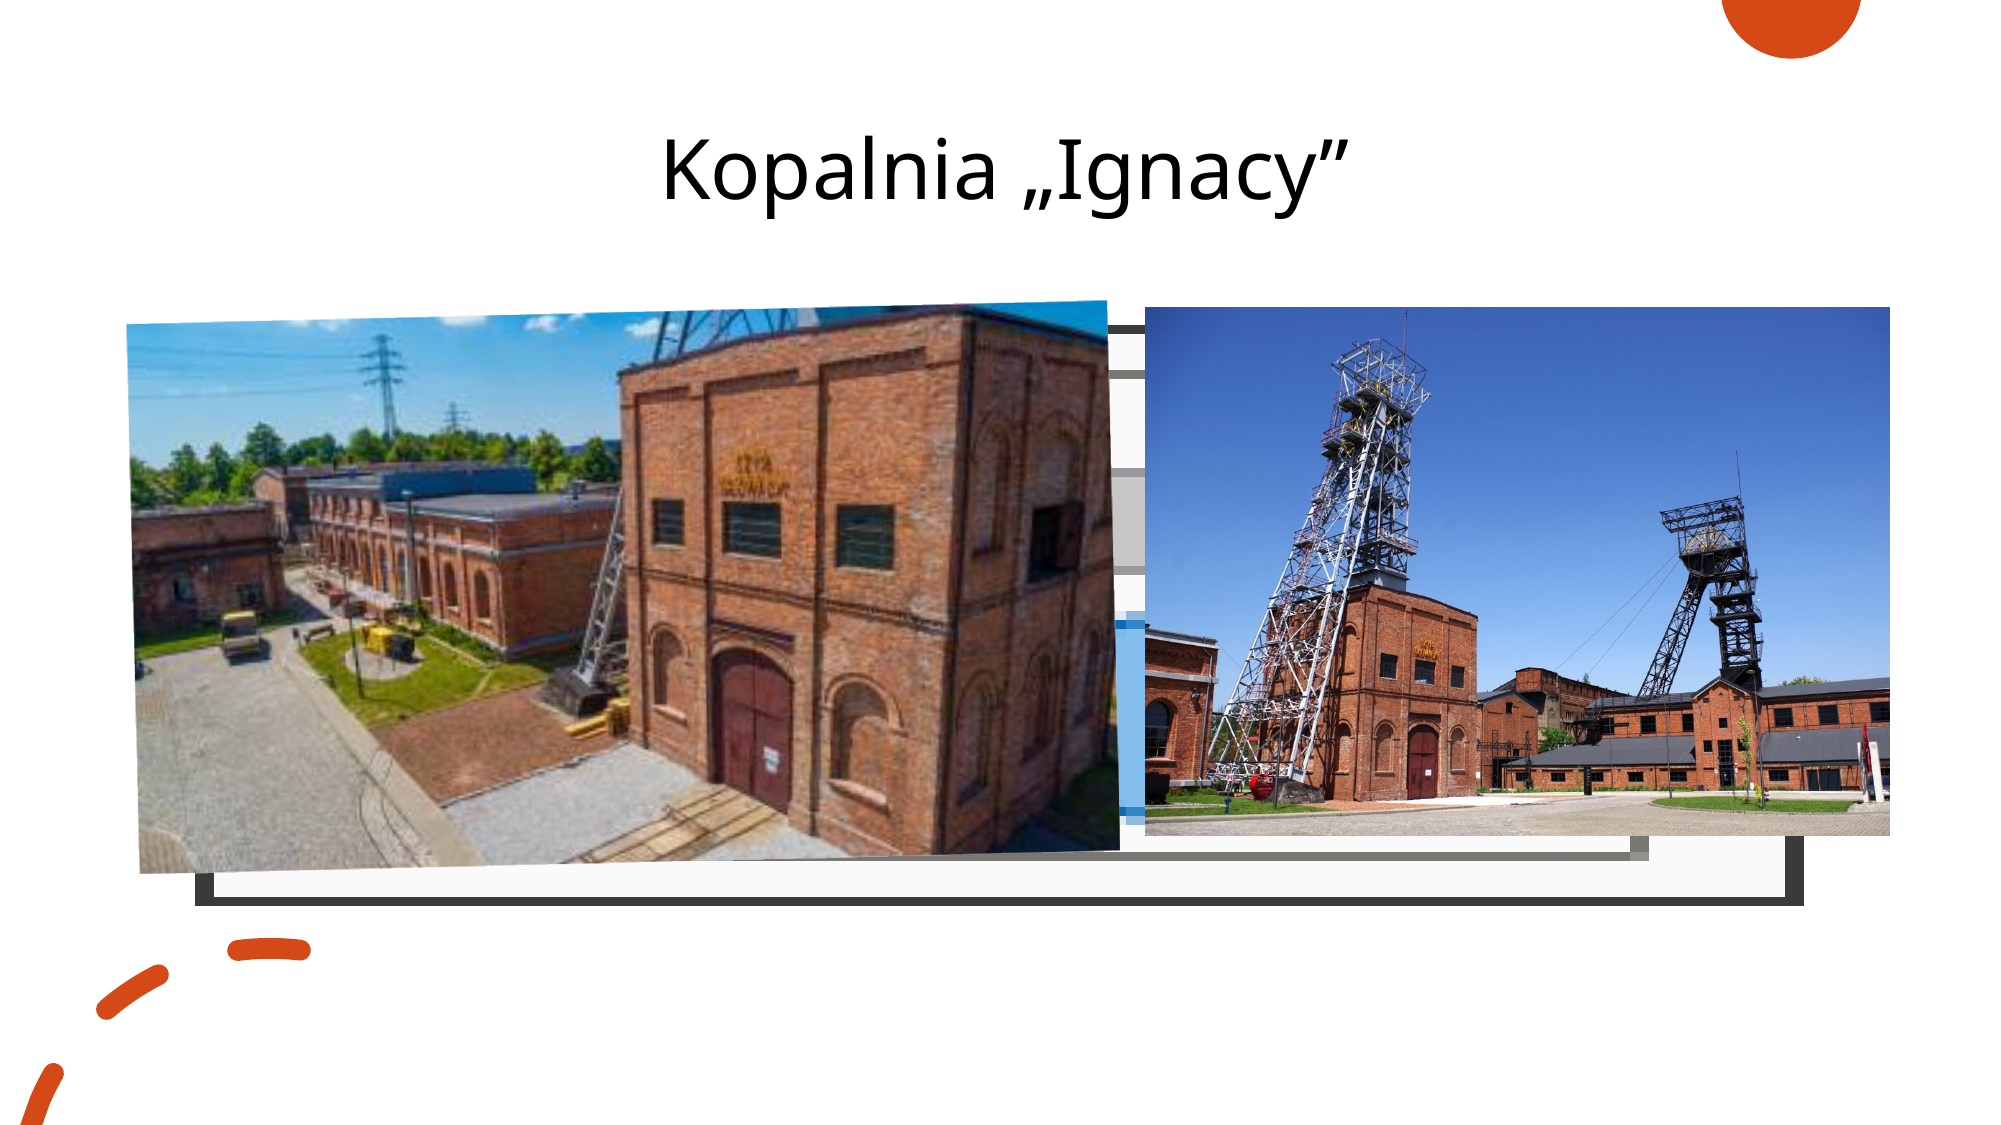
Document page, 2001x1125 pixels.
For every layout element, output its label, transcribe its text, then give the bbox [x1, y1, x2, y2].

title Kopalnia „Ignacy” [137, 59, 1863, 278]
chart [137, 299, 1863, 933]
picture [125, 299, 1120, 875]
chart [137, 299, 1087, 323]
picture [1096, 309, 1107, 313]
picture [1145, 307, 1890, 836]
